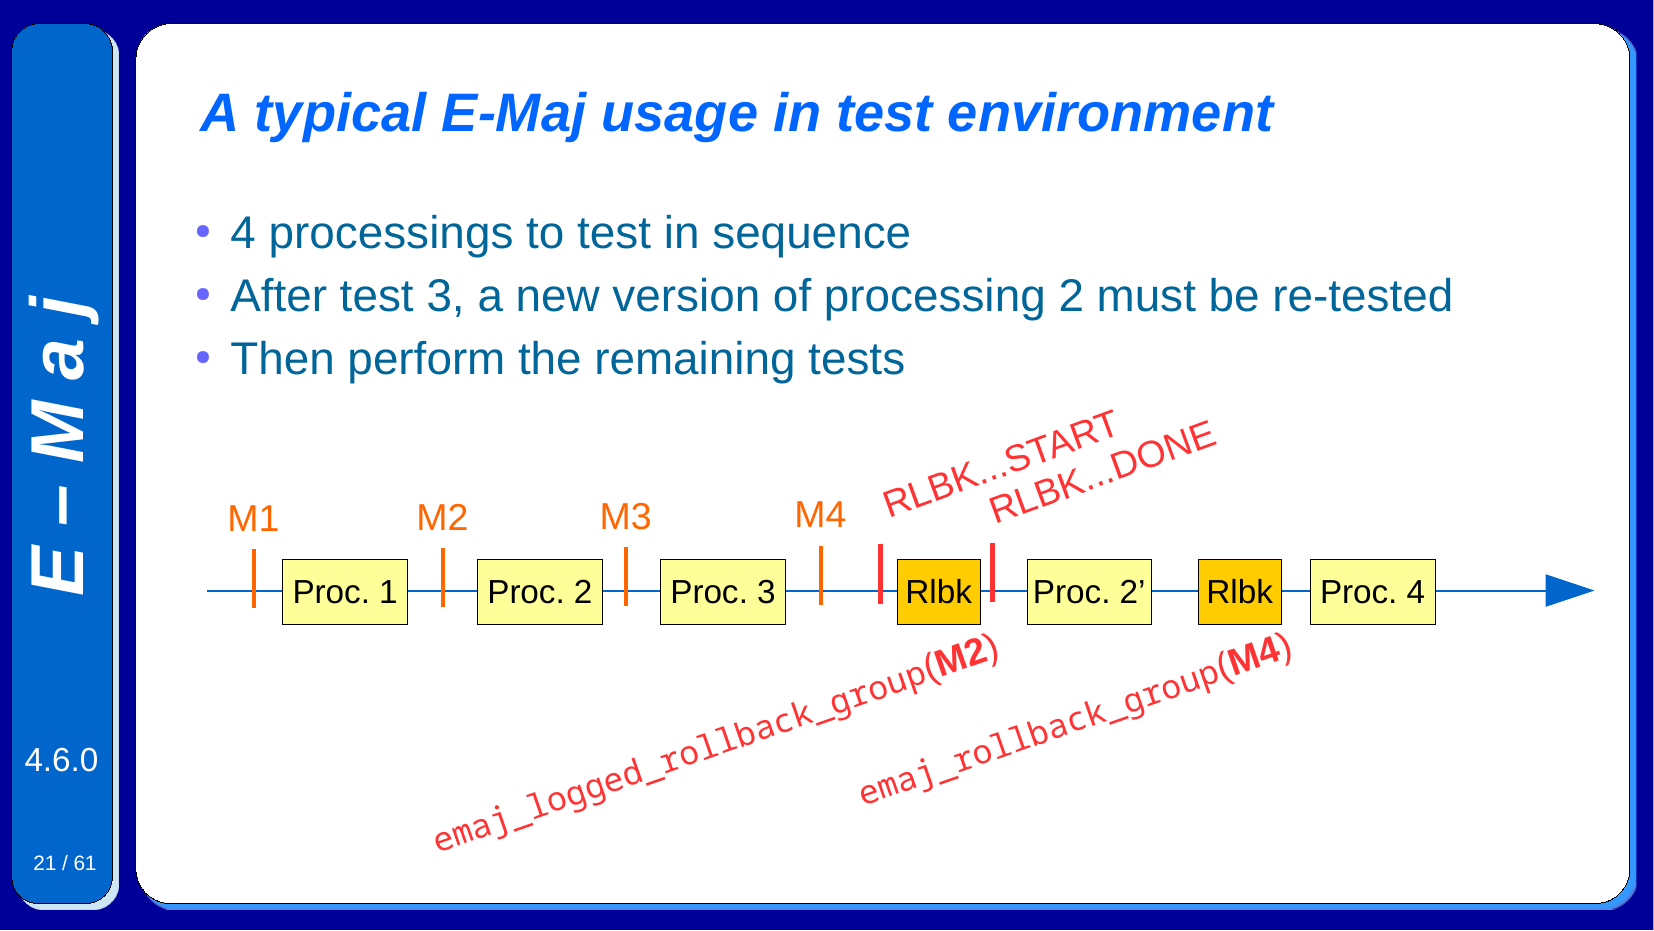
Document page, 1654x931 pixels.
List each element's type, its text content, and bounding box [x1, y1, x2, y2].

text_box Rlbk [1198, 559, 1282, 625]
text_box Proc. 3 [660, 559, 786, 625]
list 4 processings to test in sequence After test 3, a new version of processing 2 must be re-tested Then perform the remaining tests [177, 206, 1587, 385]
text_box Proc. 2’ [1027, 559, 1152, 625]
text_box Proc. 4 [1310, 559, 1436, 625]
text_box M1 [212, 490, 295, 547]
text_box emaj_rollback_group(M4) [834, 609, 1318, 837]
text_box Proc. 1 [282, 559, 408, 625]
text_box M3 [584, 487, 667, 545]
text_box RLBK...START [860, 389, 1137, 539]
title A typical E-Maj usage in test environment [200, 34, 1575, 191]
text_box M4 [779, 486, 862, 544]
text_box M2 [401, 488, 484, 546]
text_box RLBK...DONE [967, 399, 1238, 545]
text_box emaj_logged_rollback_group(M2) [409, 610, 1025, 884]
text_box Rlbk [897, 559, 981, 625]
text_box Proc. 2 [477, 559, 603, 625]
